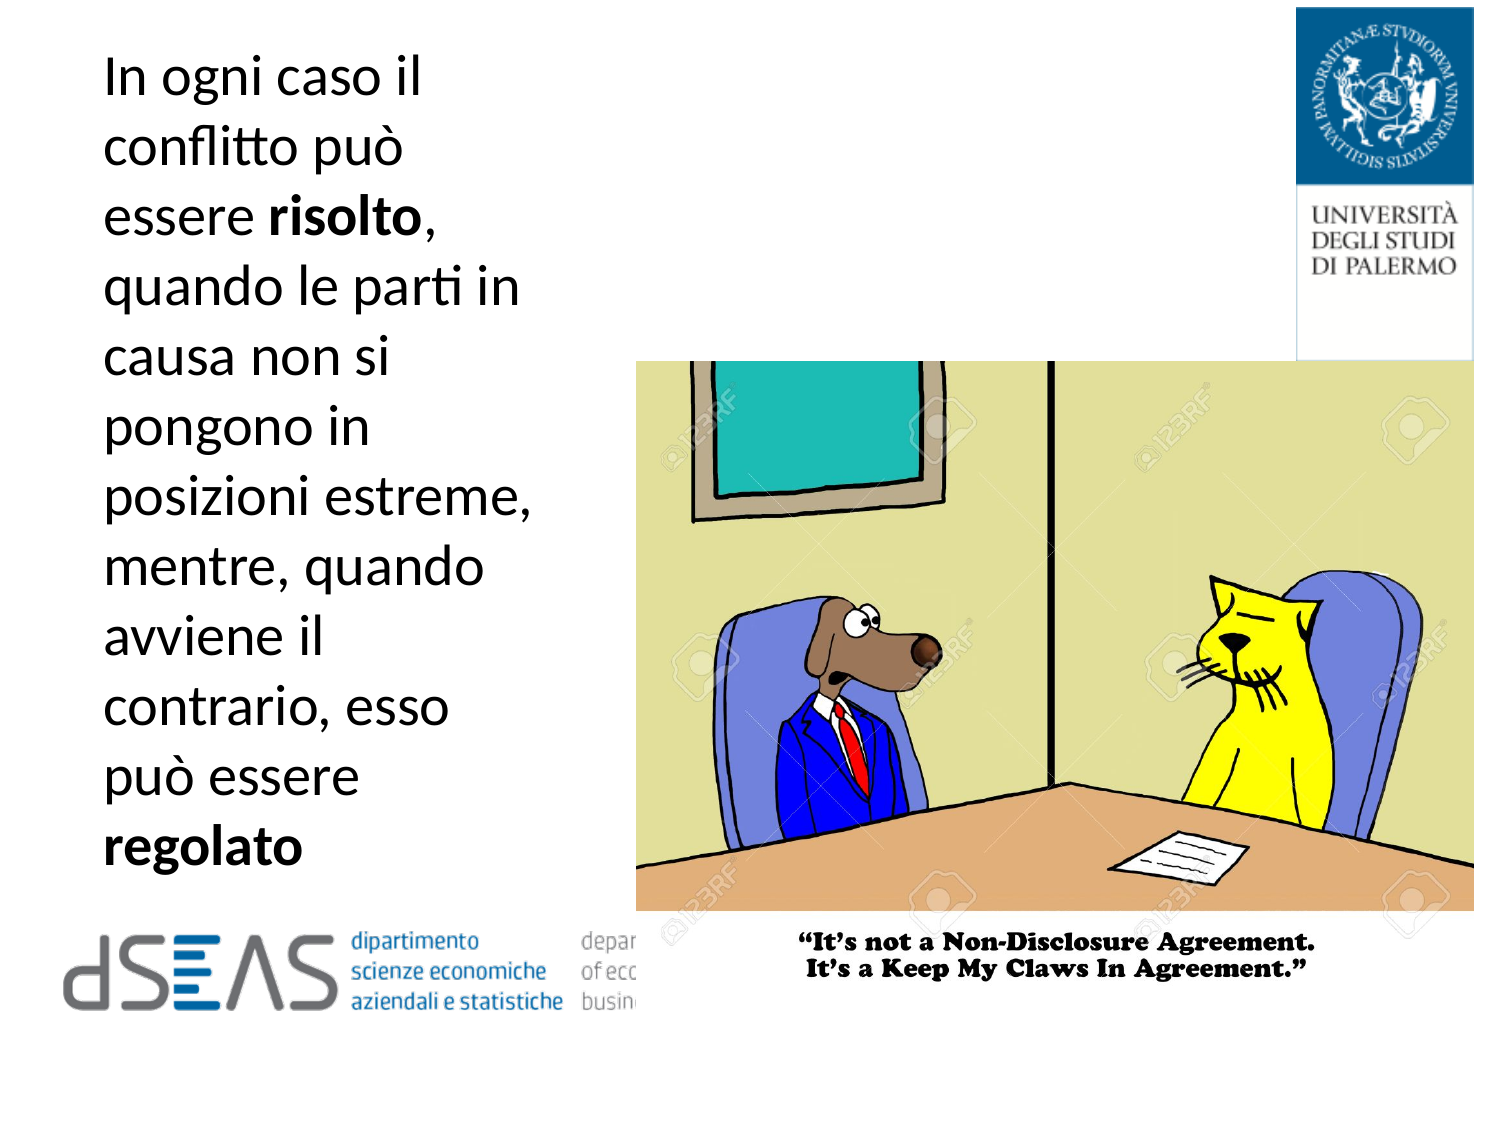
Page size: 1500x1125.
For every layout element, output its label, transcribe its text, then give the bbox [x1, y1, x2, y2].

text_box In ogni caso il conflitto può essere risolto, quando le parti in causa non si pongono in posizioni estreme, mentre, quando avviene il contrario, esso può essere regolato [88, 29, 561, 885]
picture [41, 7, 1474, 1071]
